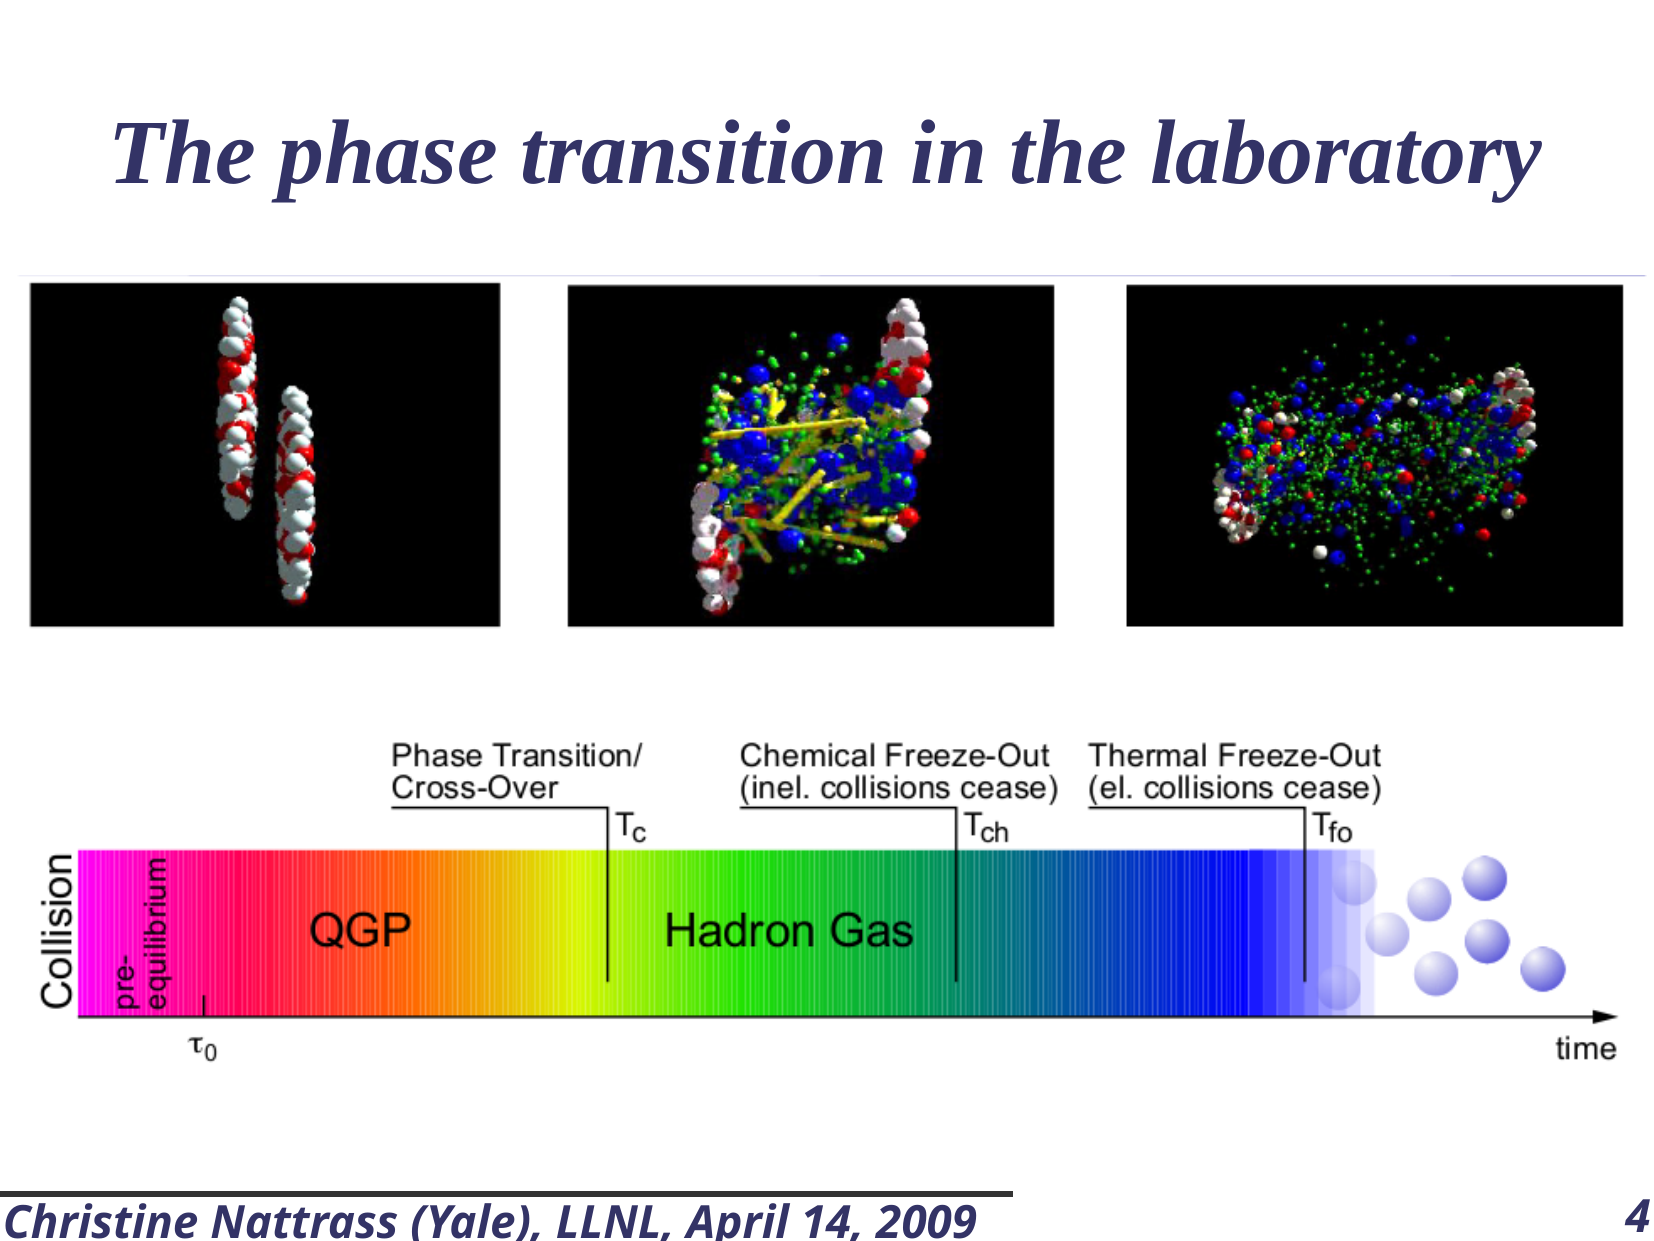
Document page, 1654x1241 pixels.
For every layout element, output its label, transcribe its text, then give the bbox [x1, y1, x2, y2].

picture [1, 275, 1652, 1110]
title The phase transition in the laboratory [82, 56, 1571, 250]
